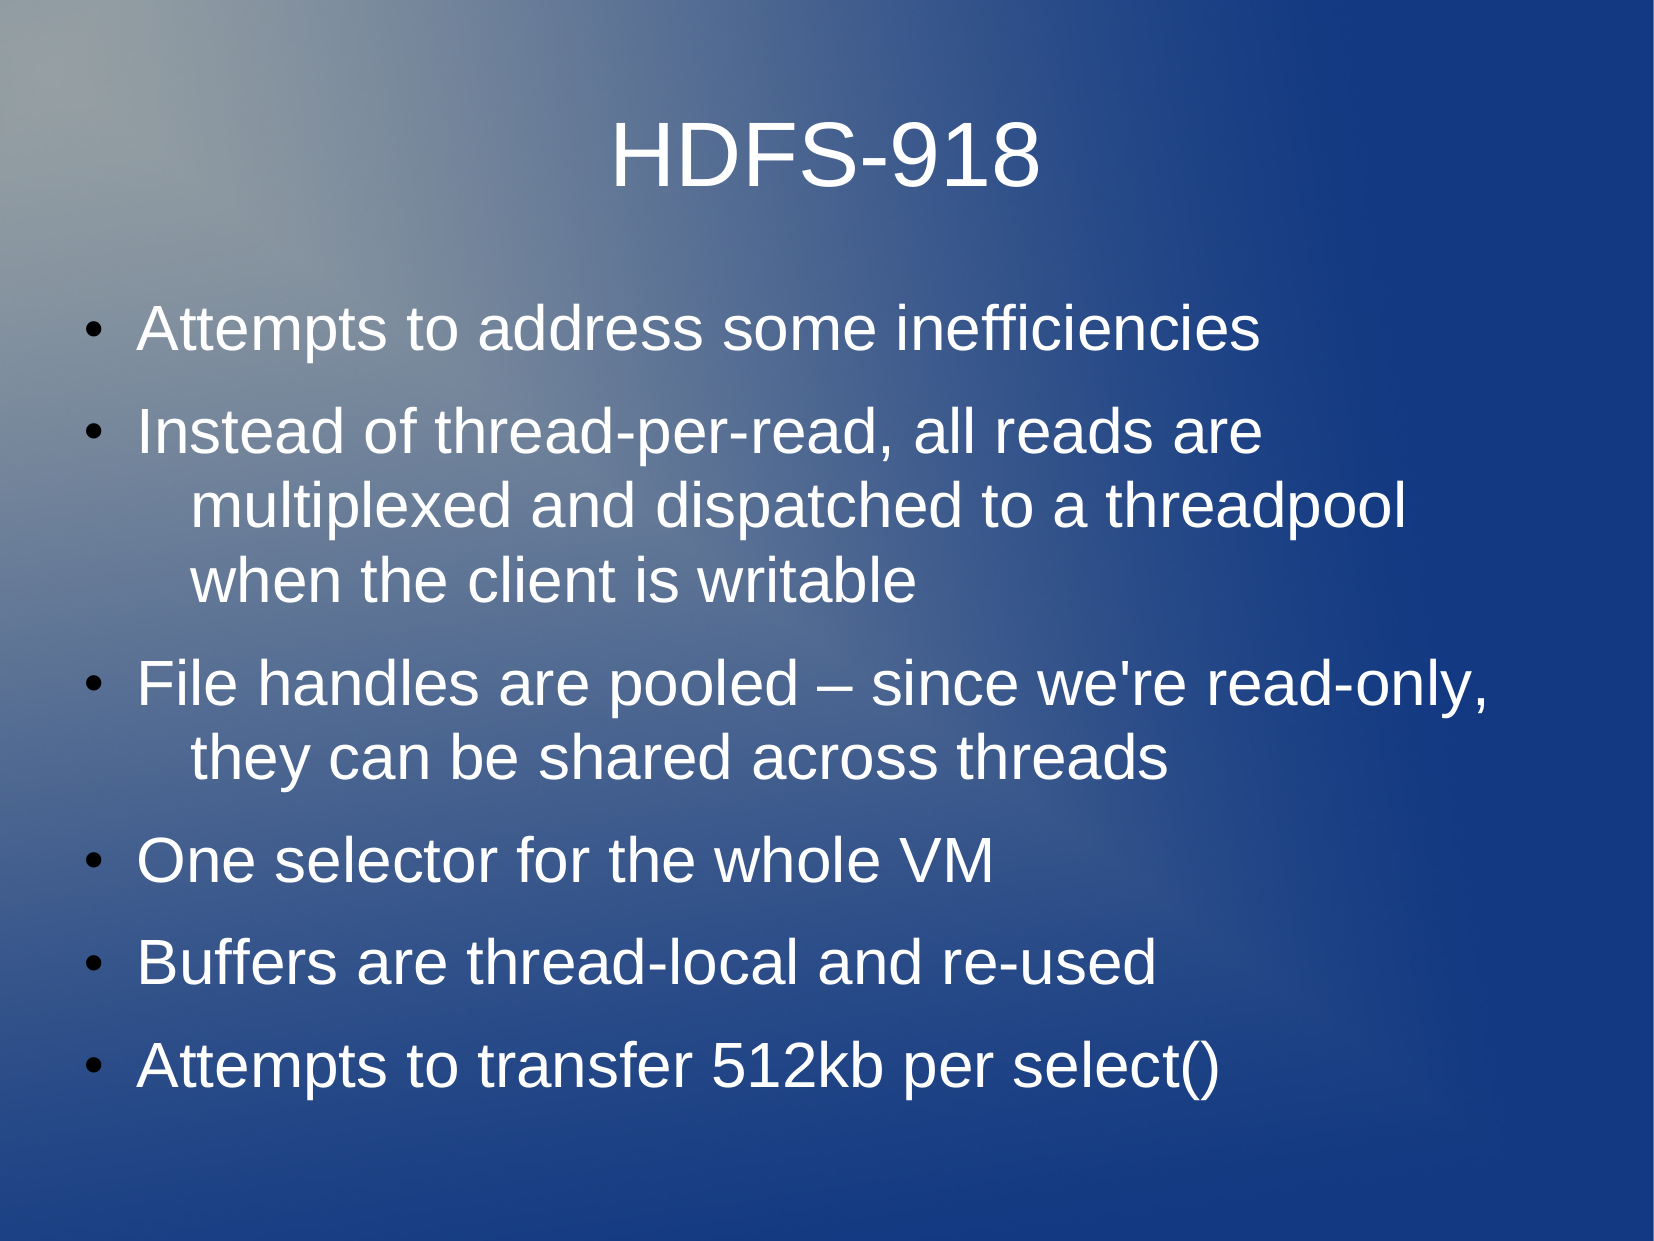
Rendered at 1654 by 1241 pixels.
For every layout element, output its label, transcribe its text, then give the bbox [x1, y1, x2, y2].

title HDFS-918 [82, 56, 1571, 249]
list Attempts to address some inefficiencies Instead of thread-per-read, all reads are multiplexed and dispatched to a threadpool when the client is writable File handles are pooled – since we're read-only, they can be shared across threads One selector for the whole VM Buffers are thread-local and re-used Attempts to transfer 512kb per select() [82, 290, 1571, 1109]
picture [0, 0, 1654, 1241]
